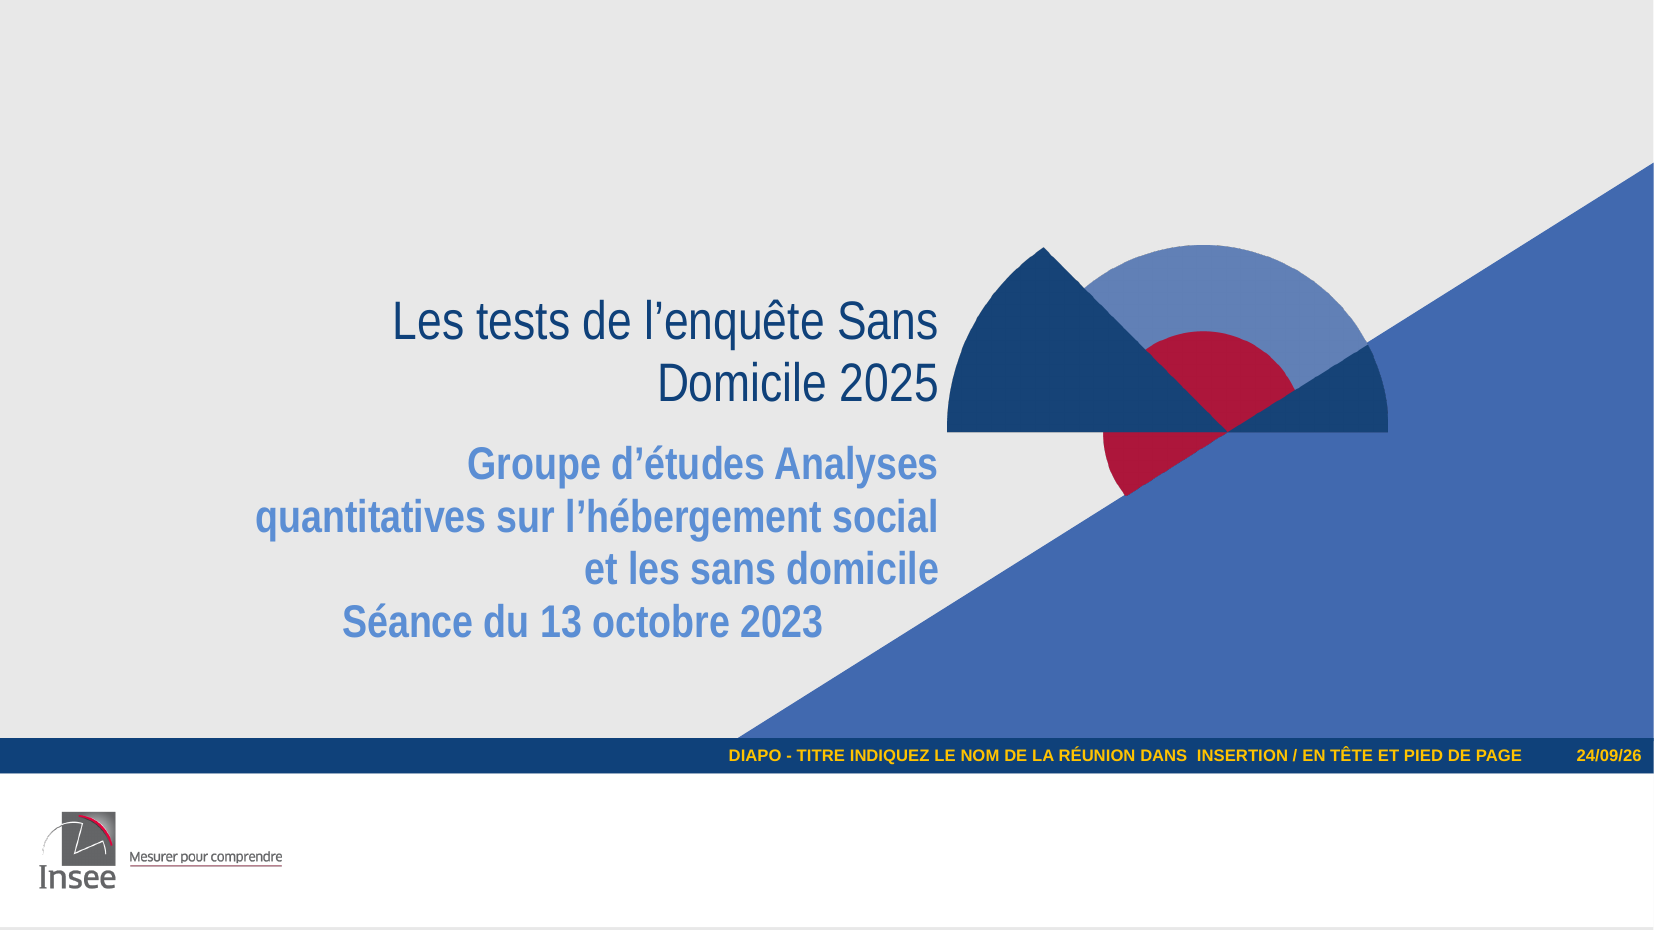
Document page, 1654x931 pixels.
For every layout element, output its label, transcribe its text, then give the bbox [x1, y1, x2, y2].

title Les tests de l’enquête Sans Domicile 2025 [230, 242, 939, 414]
picture [35, 785, 282, 892]
subtitle Groupe d’études Analyses quantitatives sur l’hébergement social et les sans domicile Séance du 13 octobre 2023 [230, 437, 939, 648]
picture [947, 245, 1388, 496]
